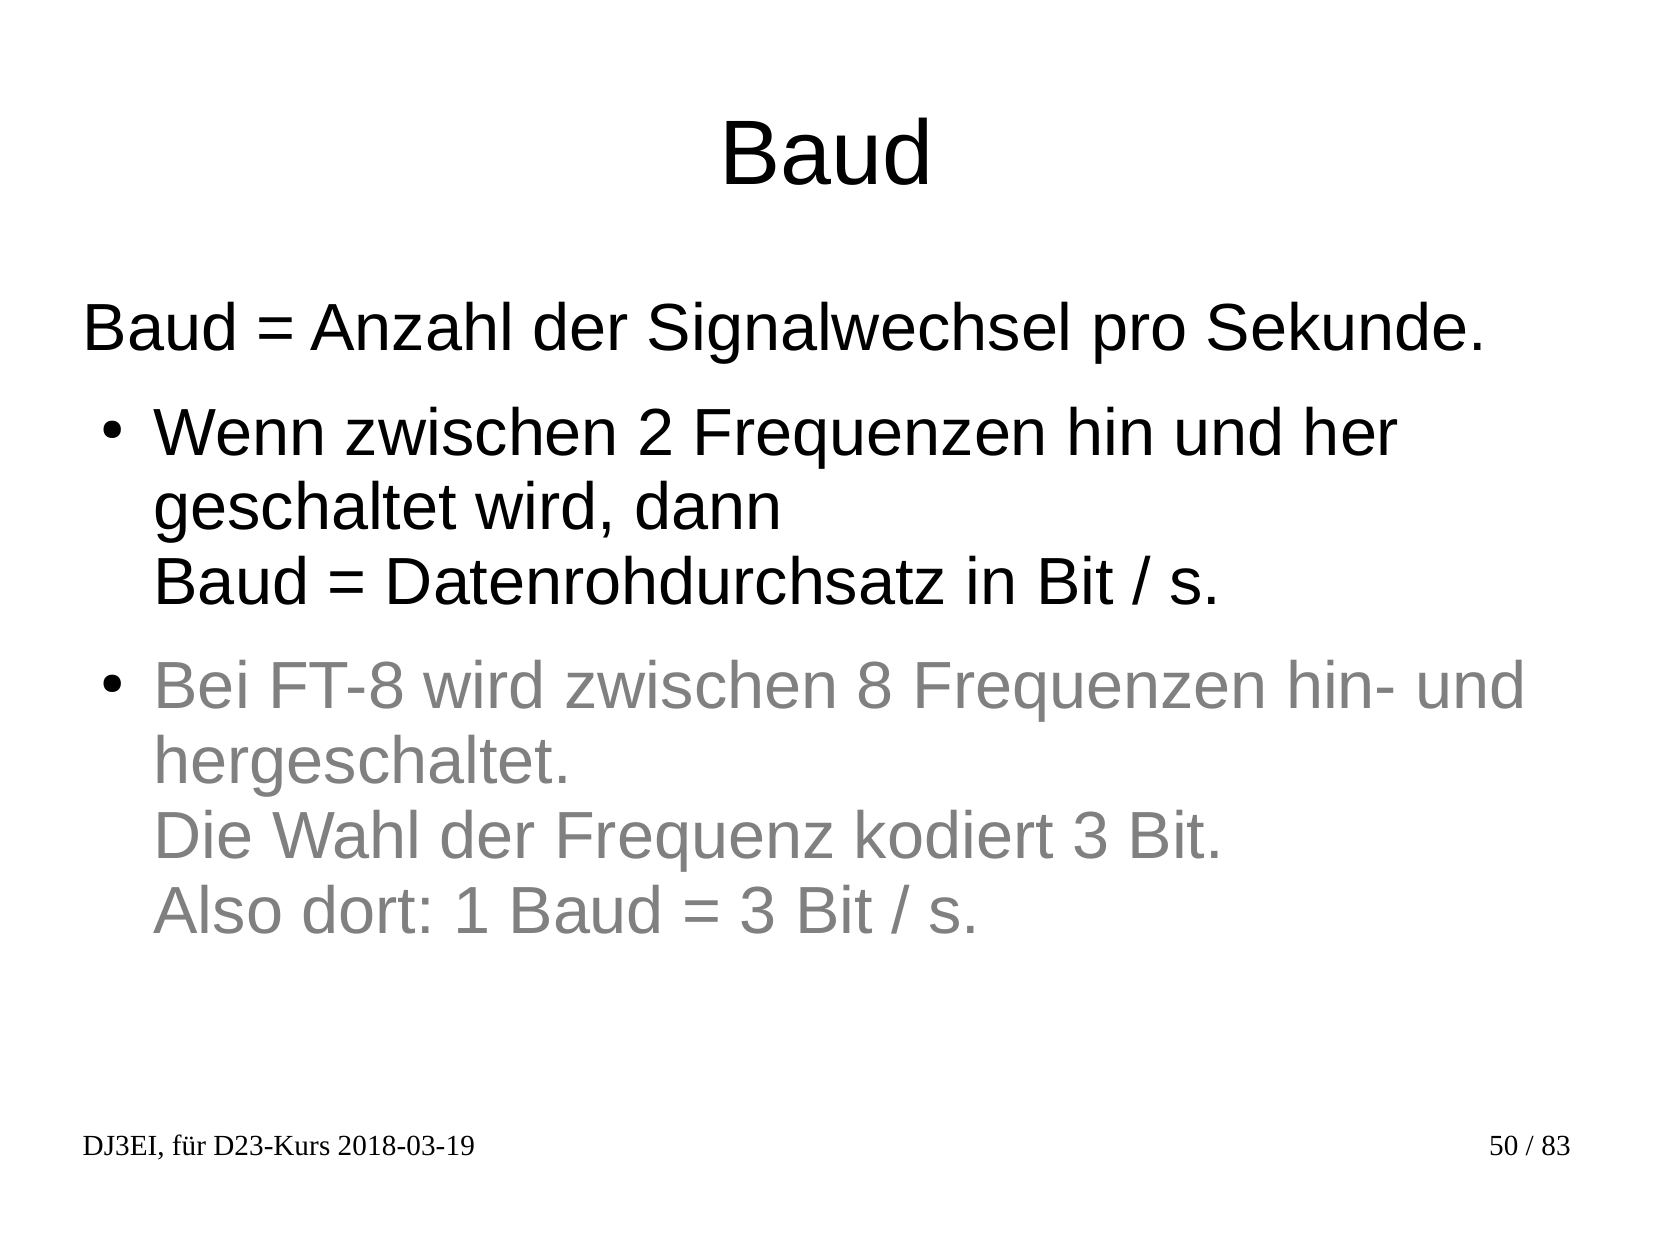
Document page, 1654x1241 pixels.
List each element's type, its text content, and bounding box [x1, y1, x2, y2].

list Baud = Anzahl der Signalwechsel pro Sekunde. Wenn zwischen 2 Frequenzen hin und her geschaltet wird, dann Baud = Datenrohdurchsatz in Bit / s. Bei FT-8 wird zwischen 8 Frequenzen hin- und hergeschaltet. Die Wahl der Frequenz kodiert 3 Bit. Also dort: 1 Baud = 3 Bit / s. [82, 290, 1571, 1010]
title Baud [82, 49, 1571, 257]
